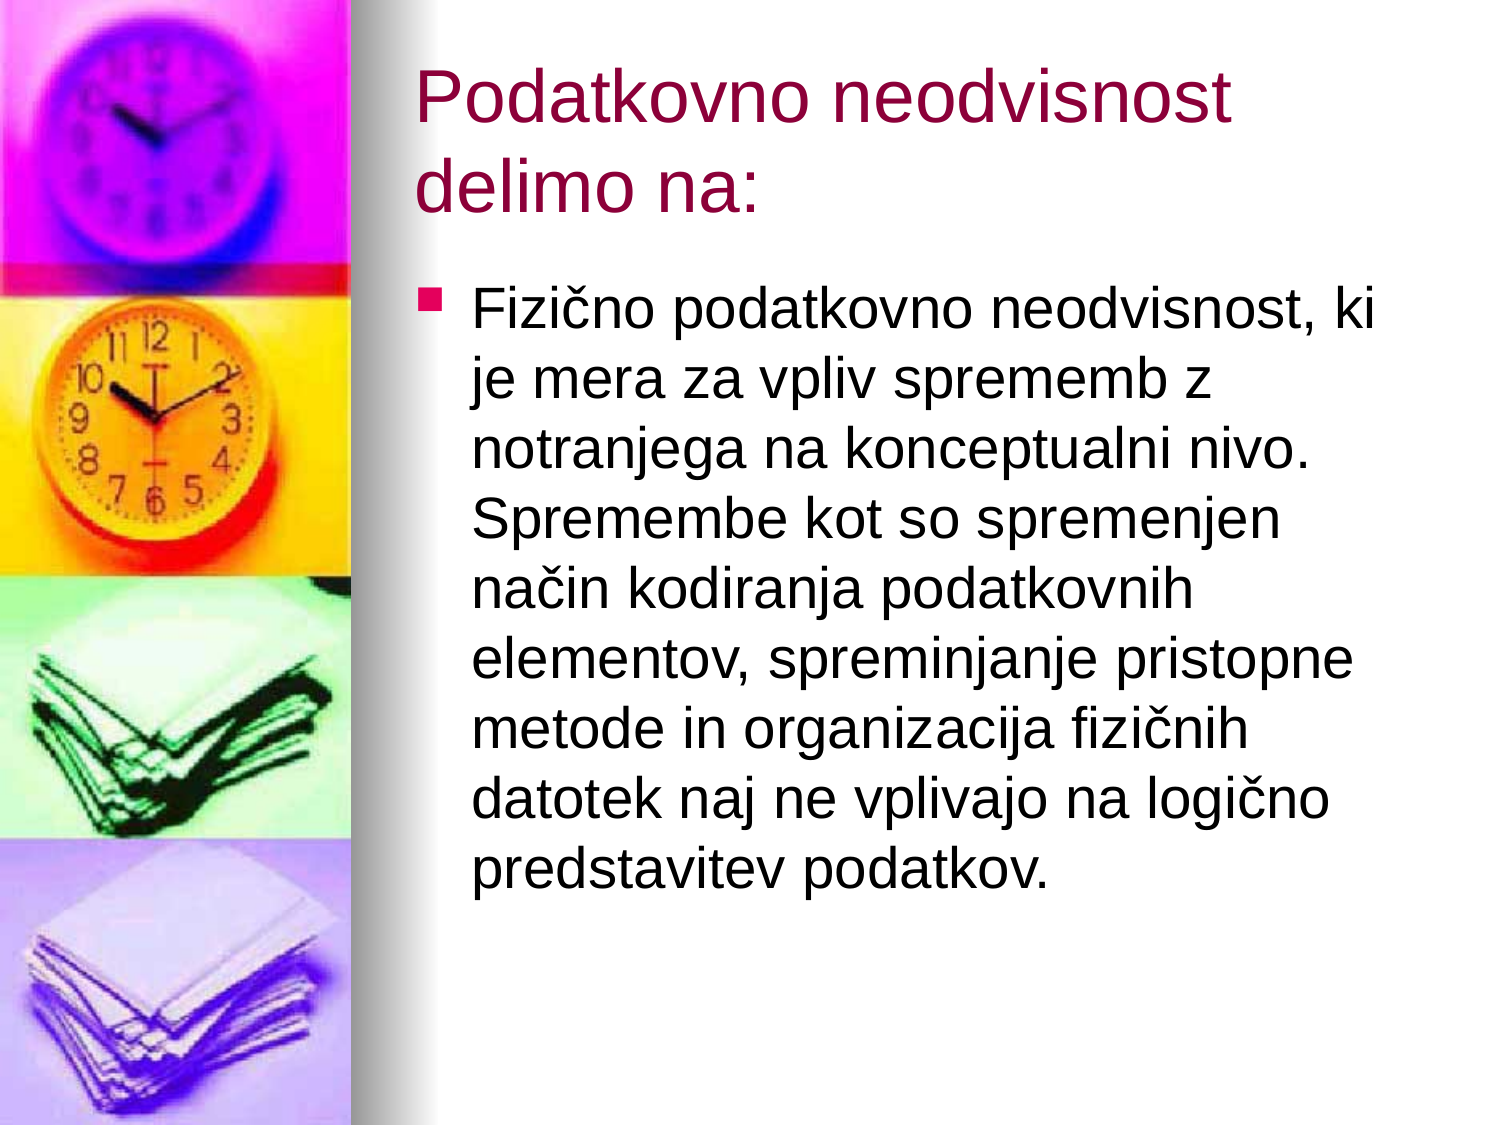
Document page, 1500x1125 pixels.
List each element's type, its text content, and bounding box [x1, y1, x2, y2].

list Fizično podatkovno neodvisnost, ki je mera za vpliv sprememb z notranjega na konceptualni nivo. Spremembe kot so spremenjen način kodiranja podatkovnih elementov, spreminjanje pristopne metode in organizacija fizičnih datotek naj ne vplivajo na logično predstavitev podatkov. [399, 262, 1450, 1000]
picture [0, 0, 351, 1125]
title Podatkovno neodvisnost delimo na: [399, 37, 1450, 238]
